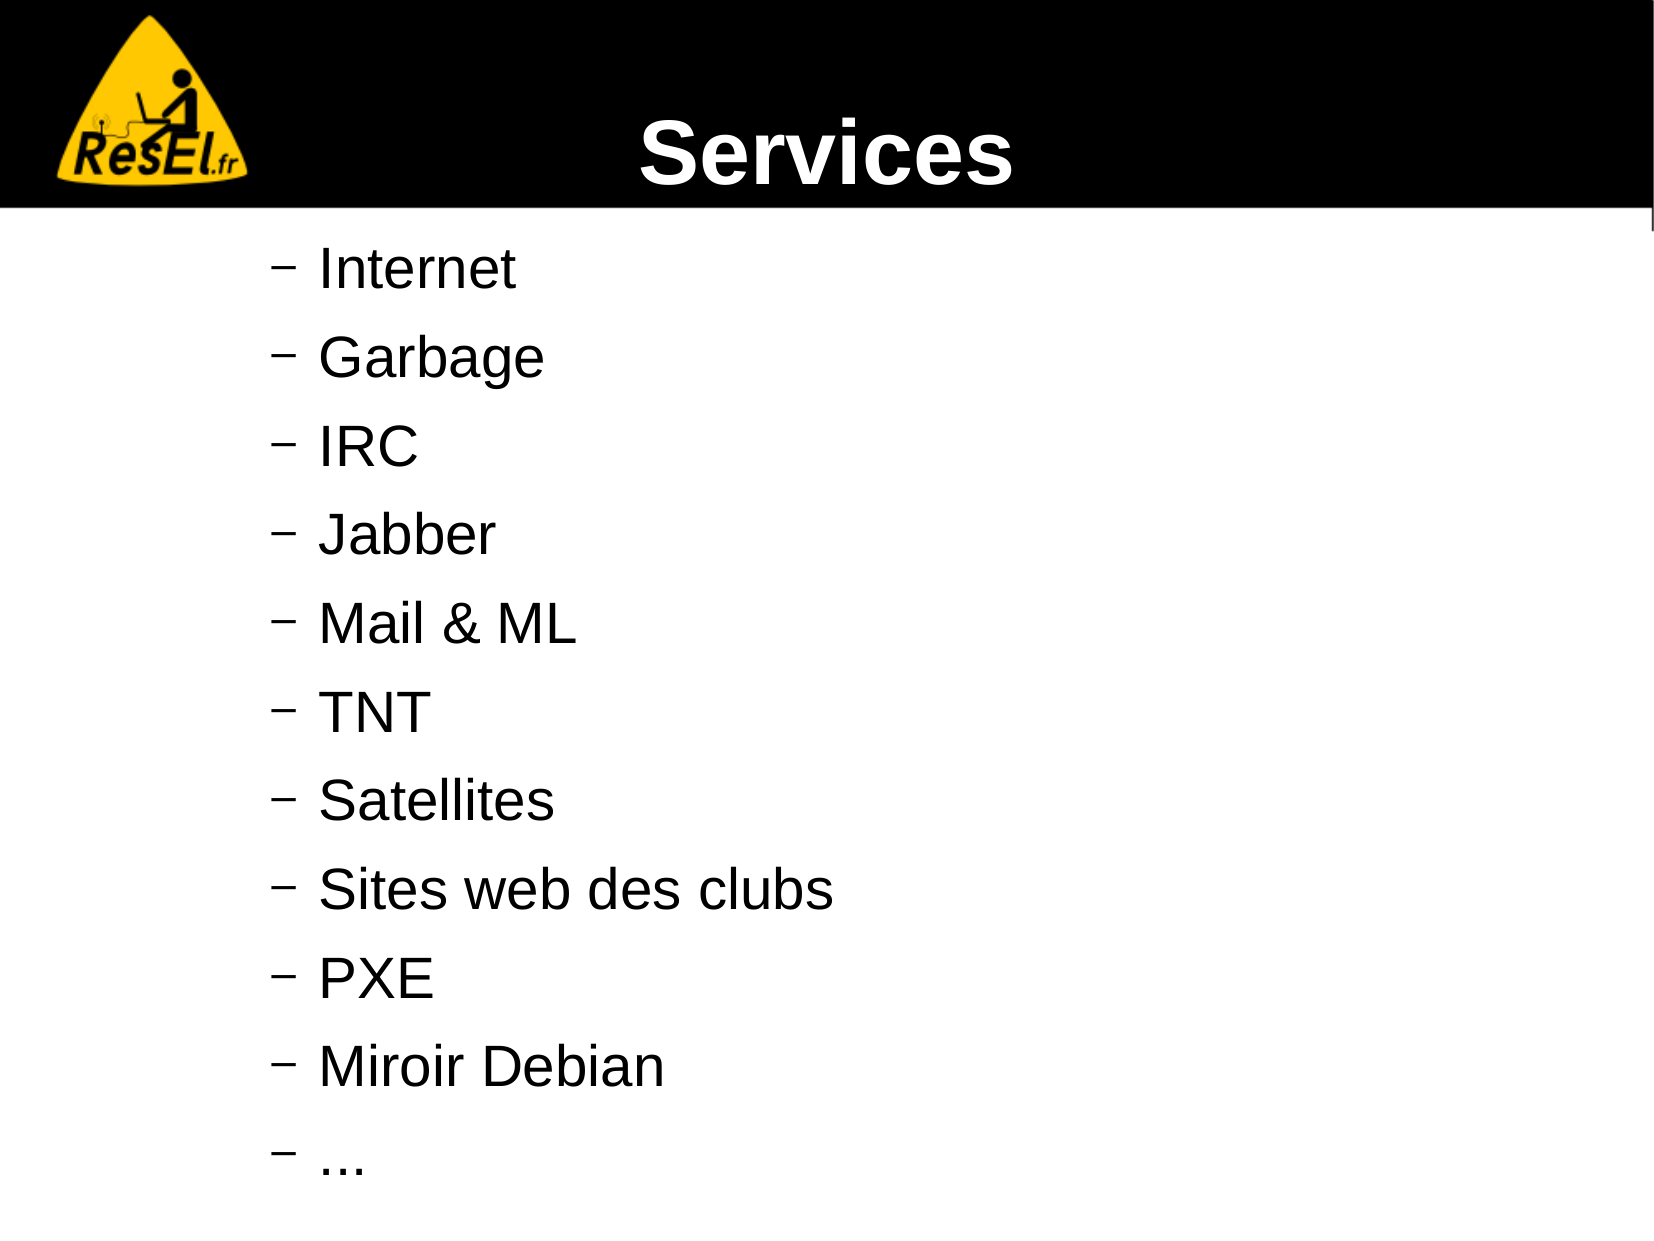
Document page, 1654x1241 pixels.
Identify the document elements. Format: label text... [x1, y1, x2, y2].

picture [0, 0, 1654, 1241]
list Internet Garbage IRC Jabber Mail & ML TNT Satellites Sites web des clubs PXE Miroir Debian ... [82, 236, 1571, 1241]
title Services [82, 49, 1571, 236]
